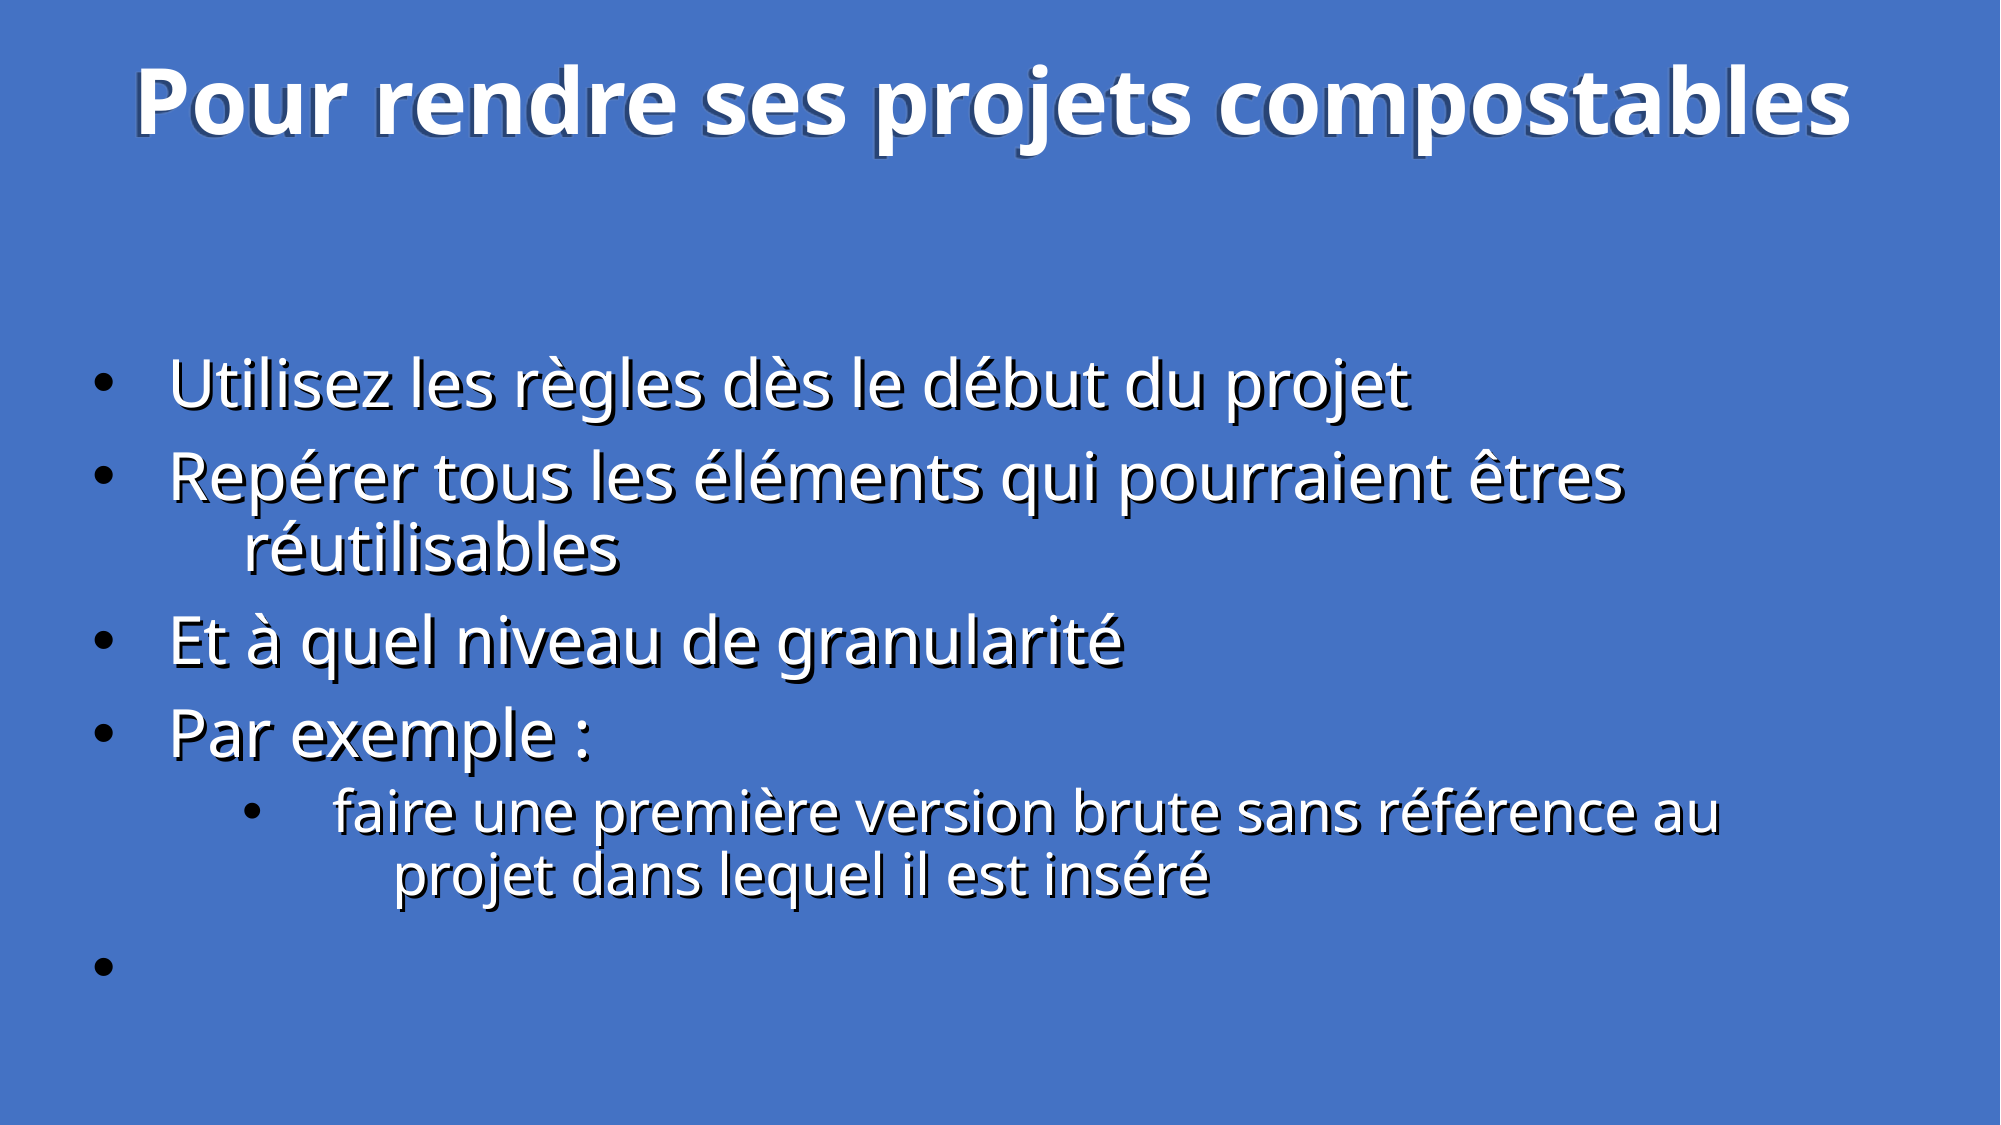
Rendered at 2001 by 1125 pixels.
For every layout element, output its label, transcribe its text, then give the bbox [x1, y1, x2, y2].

title Pour rendre ses projets compostables [77, 47, 1911, 266]
list Utilisez les règles dès le début du projet Repérer tous les éléments qui pourraient êtres réutilisables Et à quel niveau de granularité Par exemple : faire une première version brute sans référence au projet dans lequel il est inséré [77, 341, 1911, 1014]
